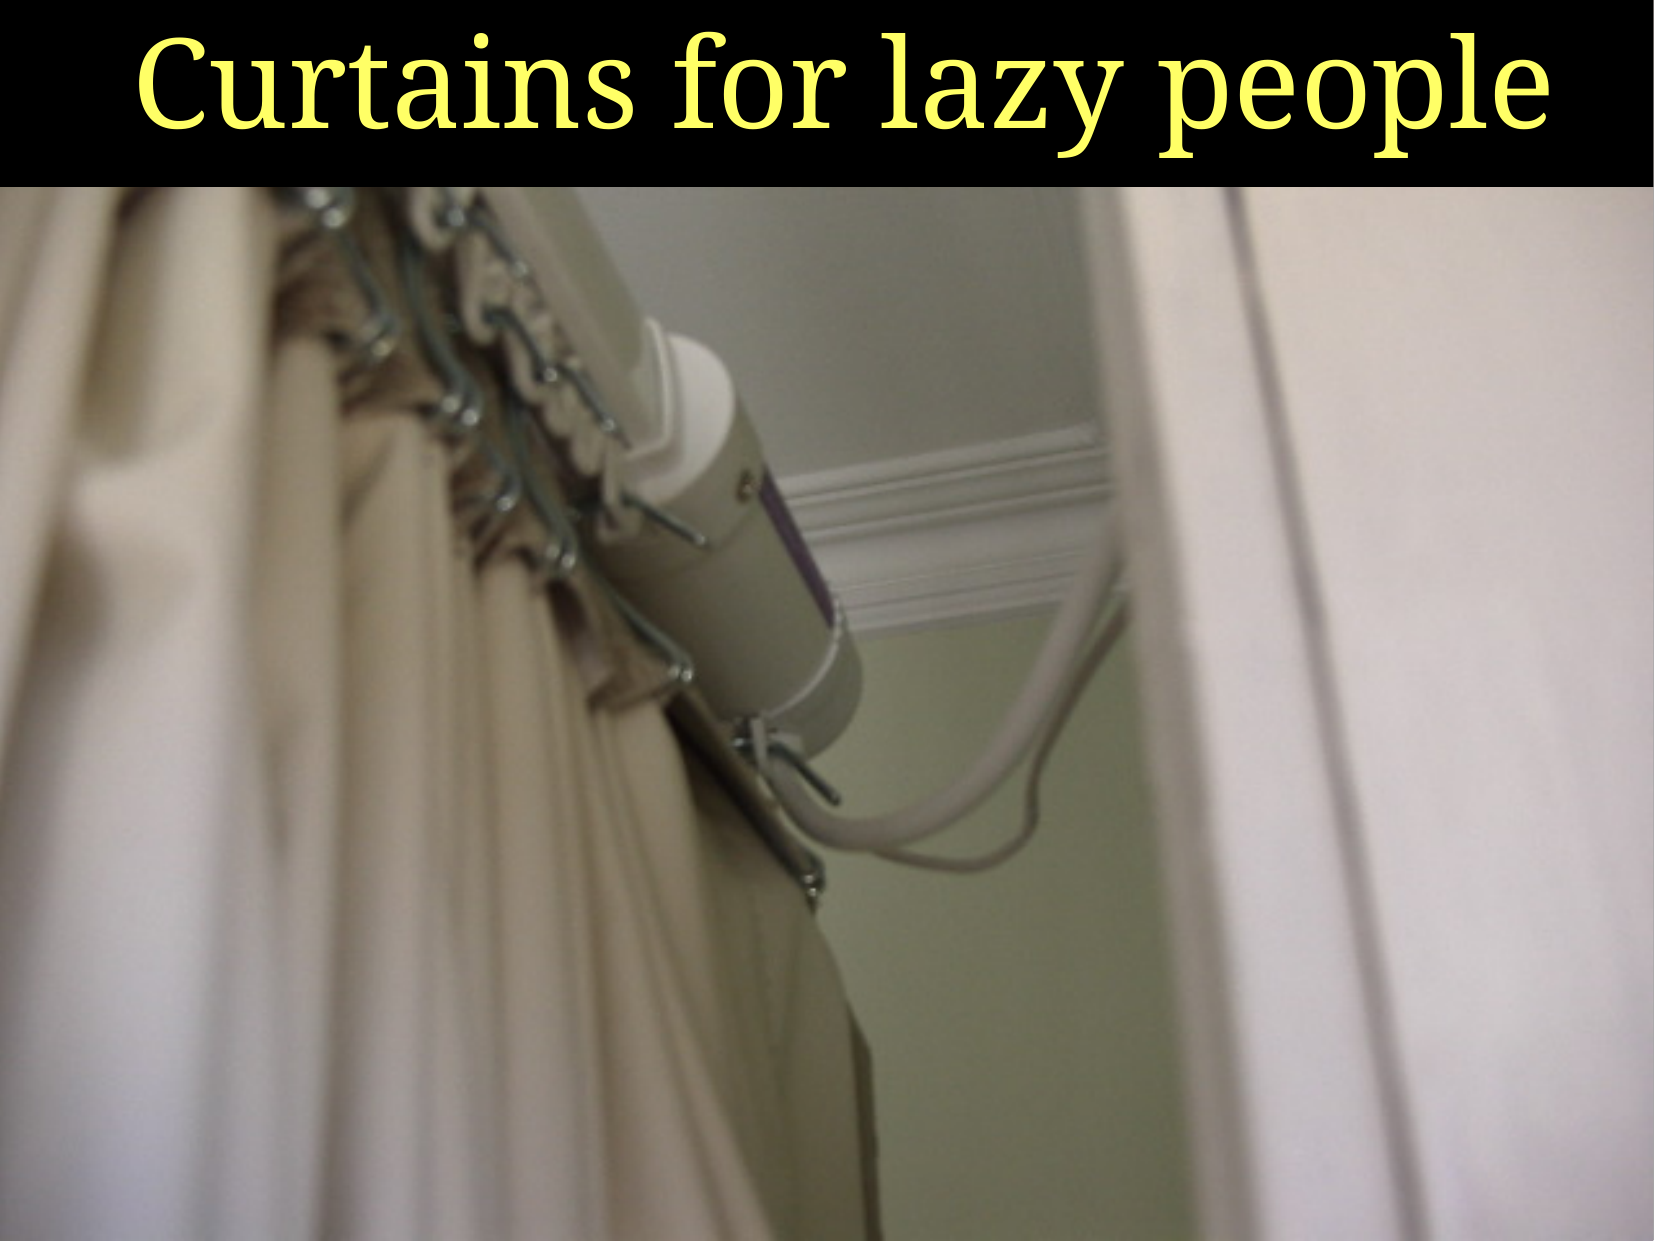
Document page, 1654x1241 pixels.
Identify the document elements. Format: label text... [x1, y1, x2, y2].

text_box Curtains for lazy people [0, 0, 1654, 187]
picture [0, 187, 1654, 1241]
